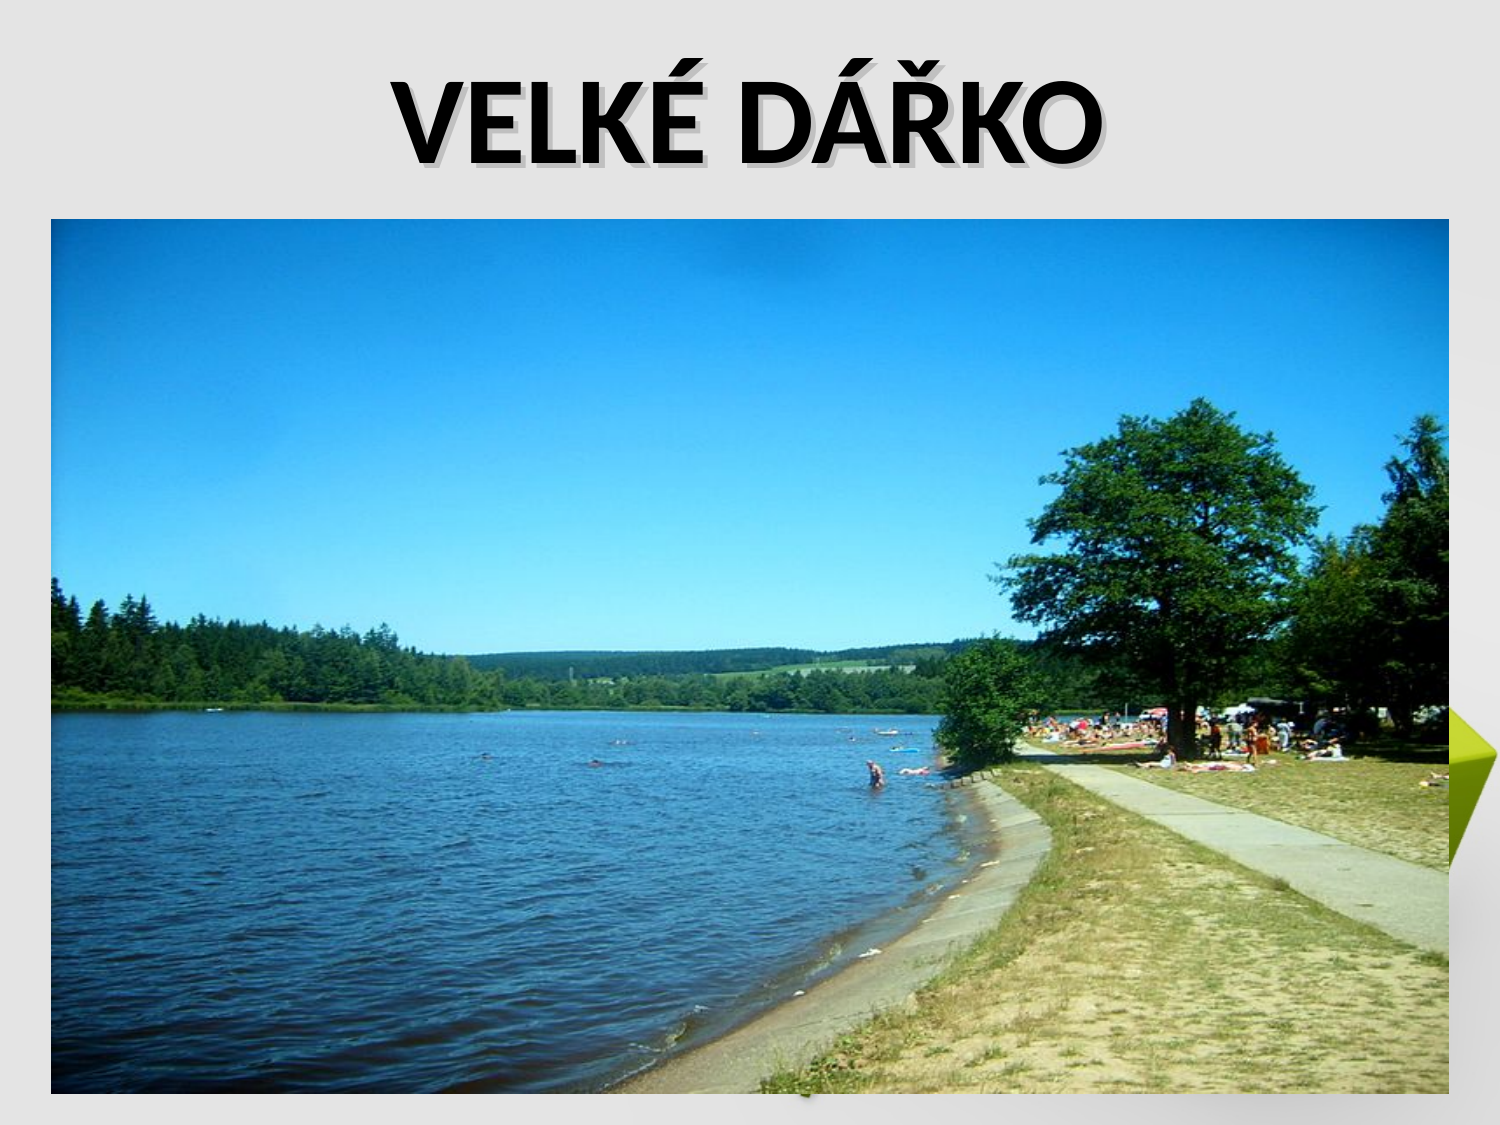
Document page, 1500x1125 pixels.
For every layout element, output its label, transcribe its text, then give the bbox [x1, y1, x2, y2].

title VELKÉ DÁŘKO [147, 19, 1348, 209]
picture [51, 219, 1449, 1095]
